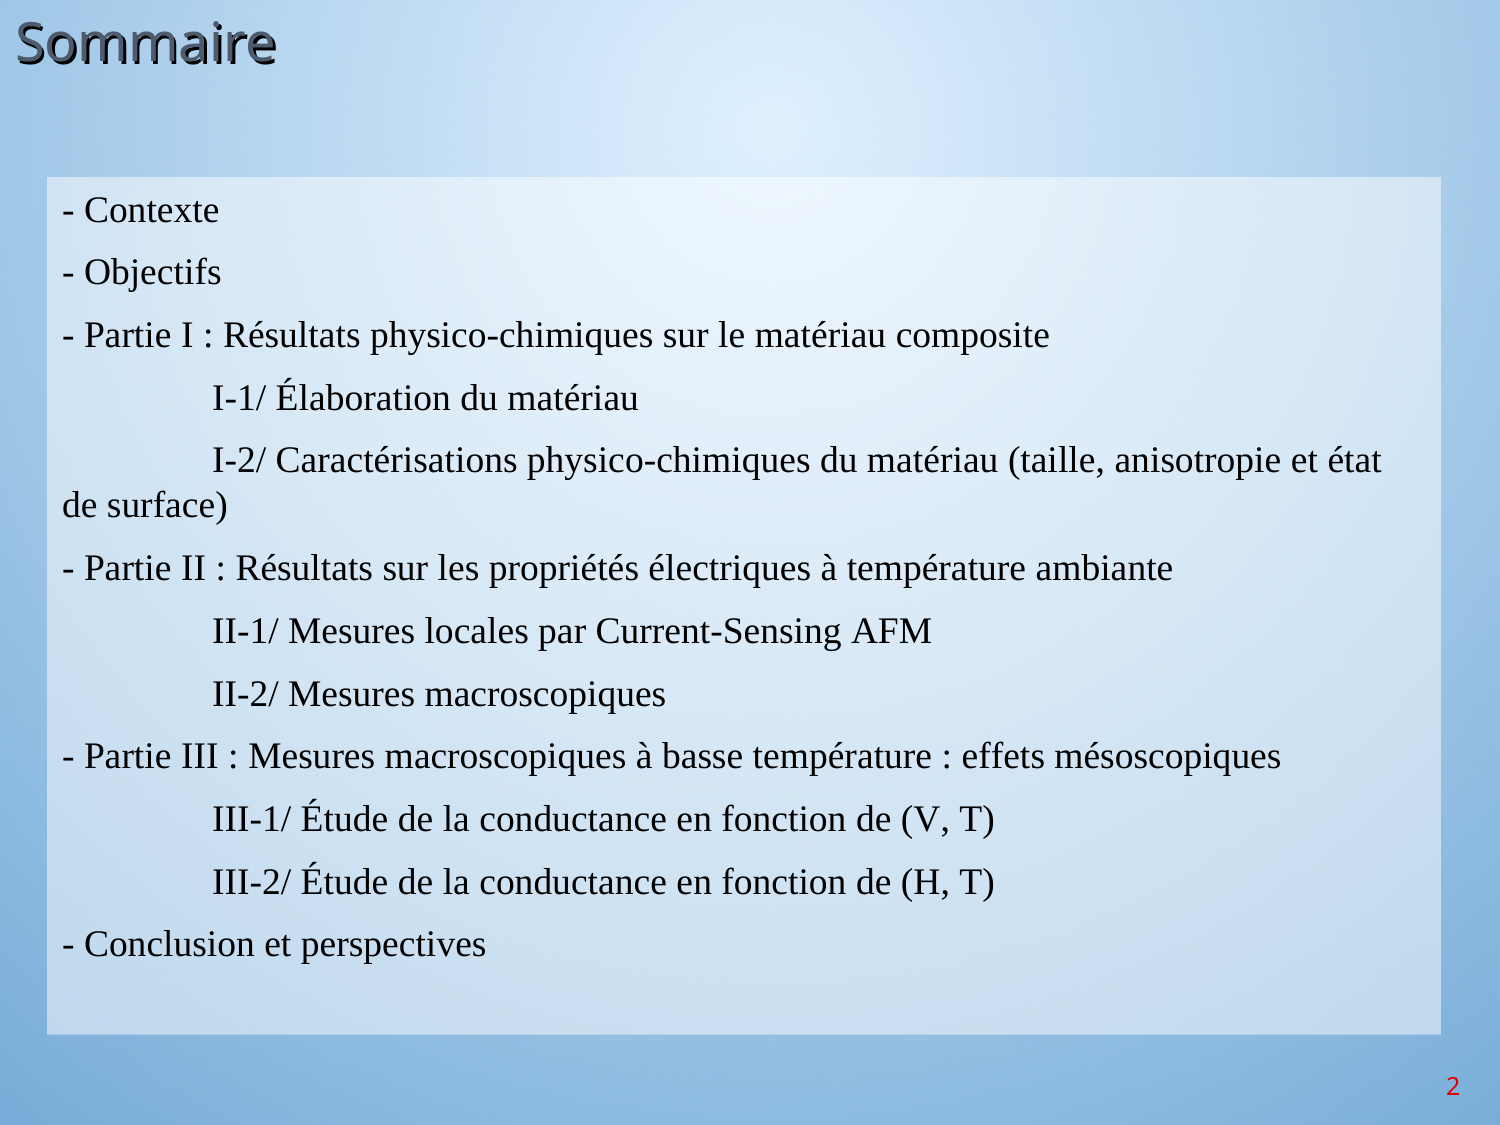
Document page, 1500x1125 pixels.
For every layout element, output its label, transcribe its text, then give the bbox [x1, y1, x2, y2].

picture [0, 0, 1500, 1125]
text_box <numéro> [1349, 1062, 1476, 1103]
title Sommaire [0, 0, 1489, 83]
text_box - Contexte - Objectifs - Partie I : Résultats physico-chimiques sur le matériau composite I-1/ Élaboration du matériau I-2/ Caractérisations physico-chimiques du matériau (taille, anisotropie et état de surface) - Partie II : Résultats sur les propriétés électriques à température ambiante II-1/ Mesures locales par Current-Sensing AFM II-2/ Mesures macroscopiques - Partie III : Mesures macroscopiques à basse température : effets mésoscopiques III-1/ Étude de la conductance en fonction de (V, T) III-2/ Étude de la conductance en fonction de (H, T) - Conclusion et perspectives [47, 177, 1441, 1035]
